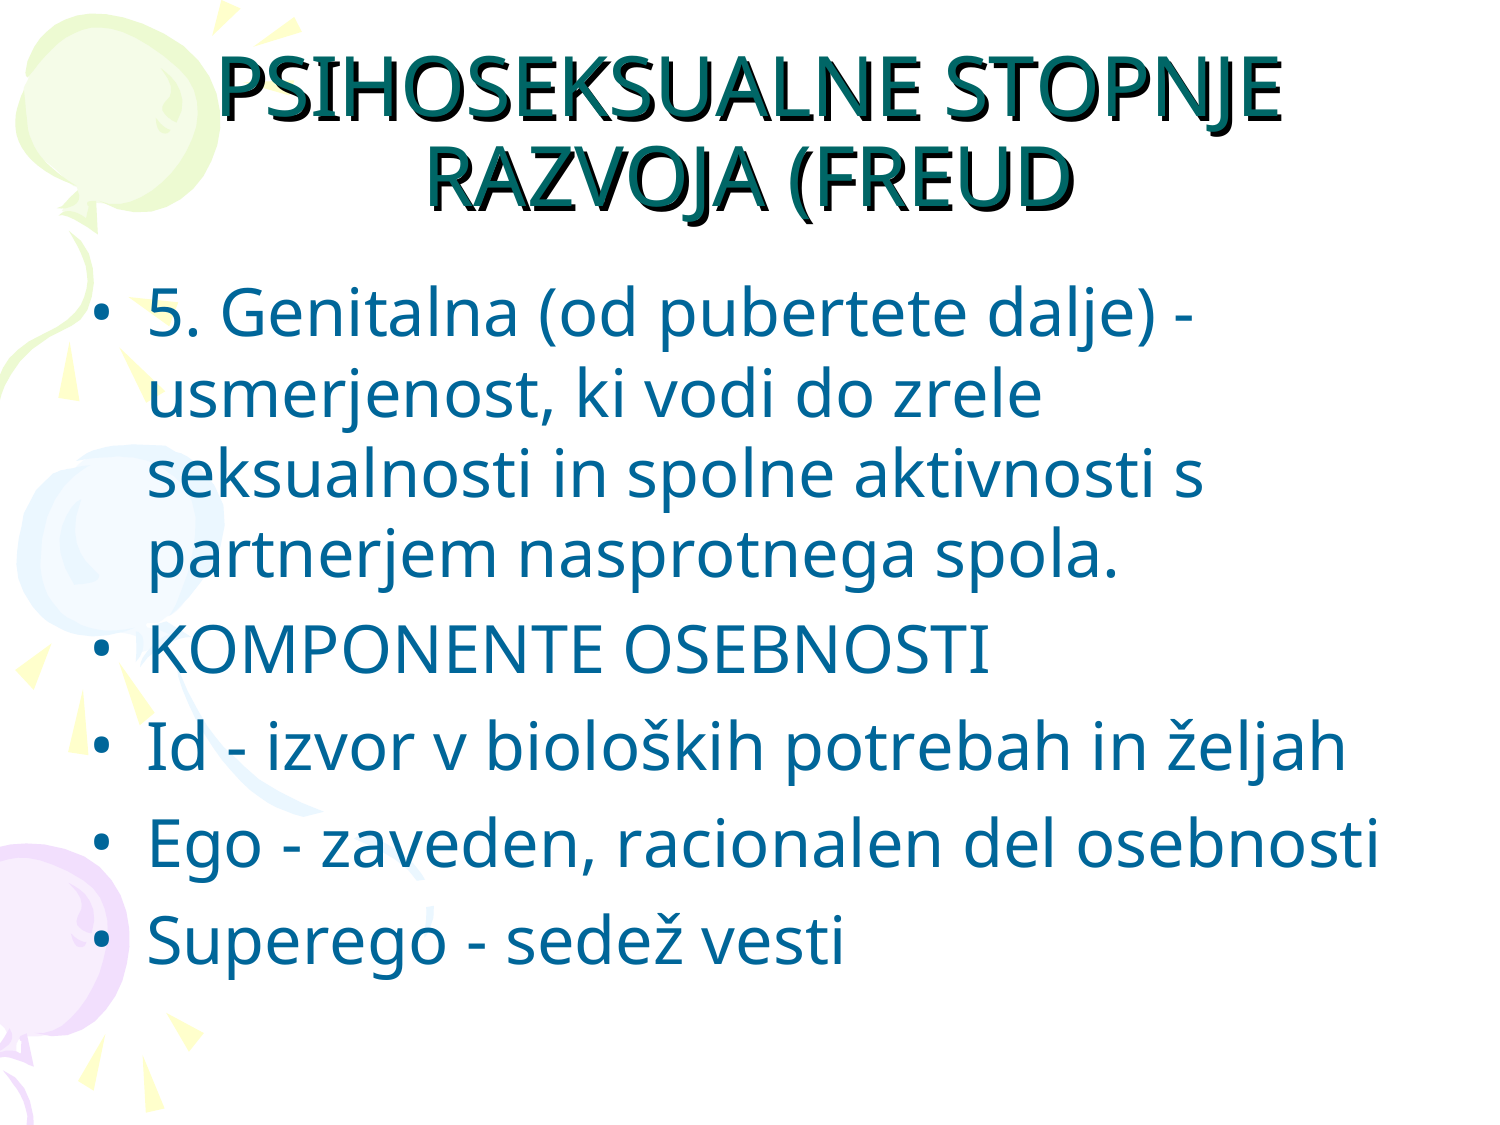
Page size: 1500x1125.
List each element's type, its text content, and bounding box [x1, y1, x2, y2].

list 5. Genitalna (od pubertete dalje) - usmerjenost, ki vodi do zrele seksualnosti in spolne aktivnosti s partnerjem nasprotnega spola. KOMPONENTE OSEBNOSTI Id - izvor v bioloških potrebah in željah Ego - zaveden, racionalen del osebnosti Superego - sedež vesti [75, 262, 1426, 994]
title PSIHOSEKSUALNE STOPNJE RAZVOJA (FREUD [72, 16, 1426, 233]
